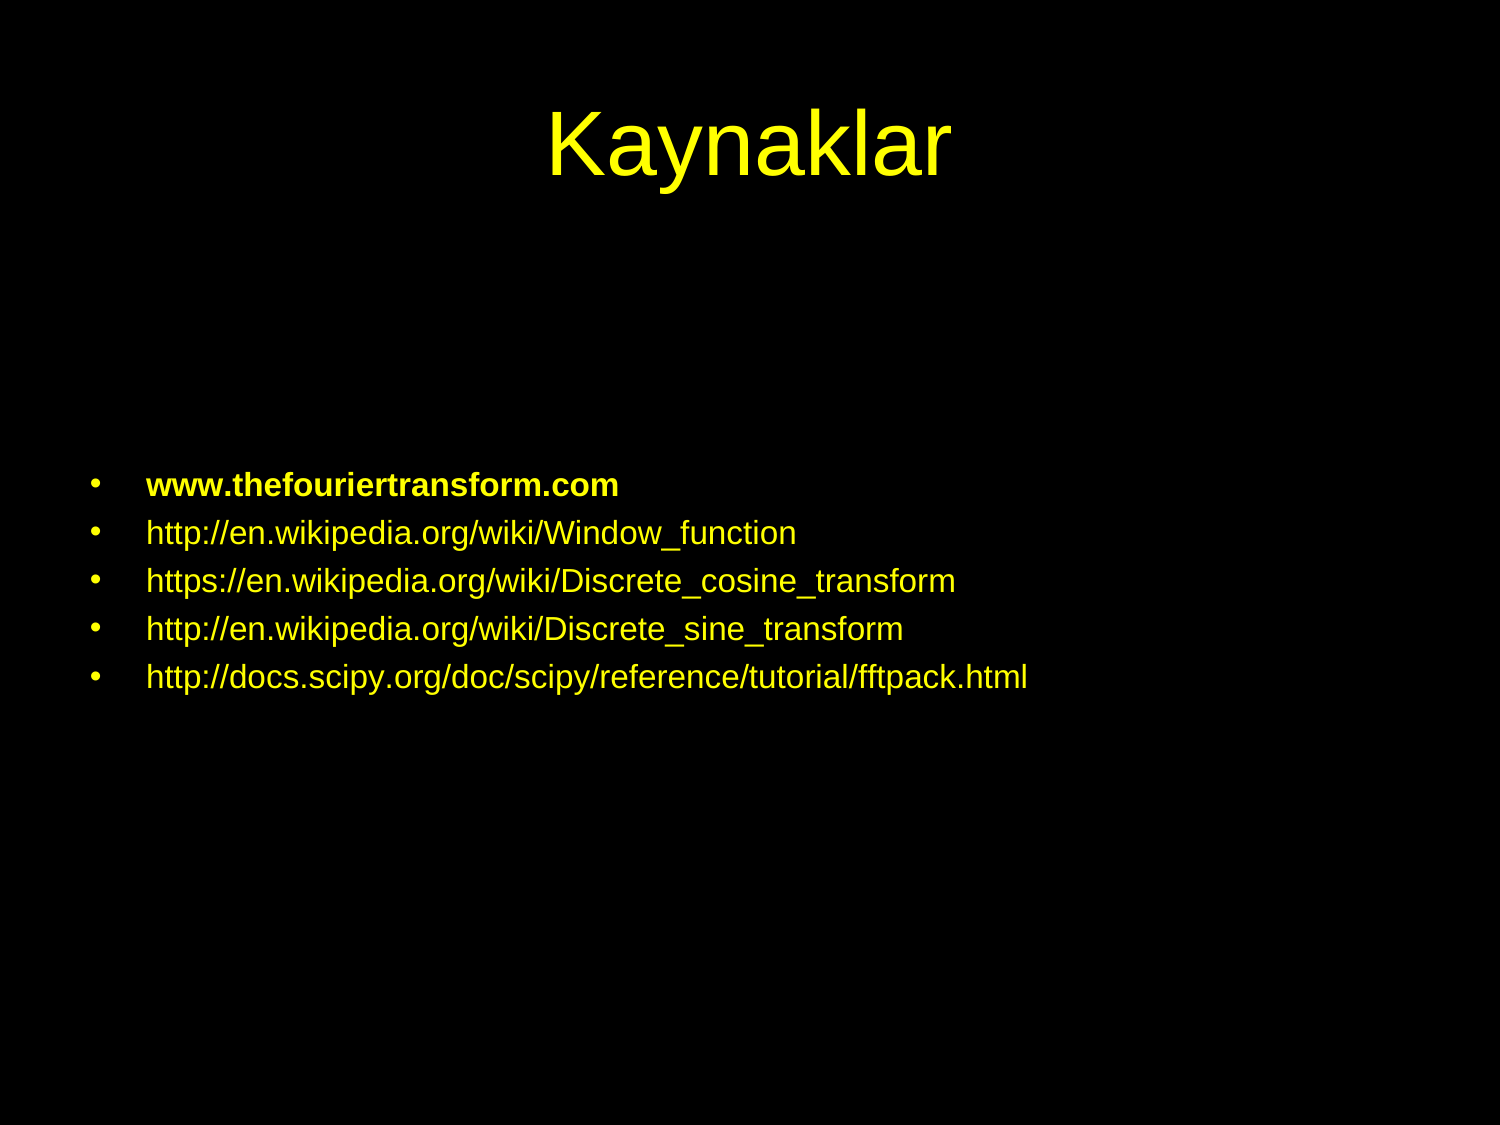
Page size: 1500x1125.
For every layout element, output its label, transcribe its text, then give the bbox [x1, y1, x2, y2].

list www.thefouriertransform.com http://en.wikipedia.org/wiki/Window_function https://en.wikipedia.org/wiki/Discrete_cosine_transform http://en.wikipedia.org/wiki/Discrete_sine_transform http://docs.scipy.org/doc/scipy/reference/tutorial/fftpack.html [75, 262, 1426, 1005]
title Kaynaklar [75, 45, 1426, 233]
